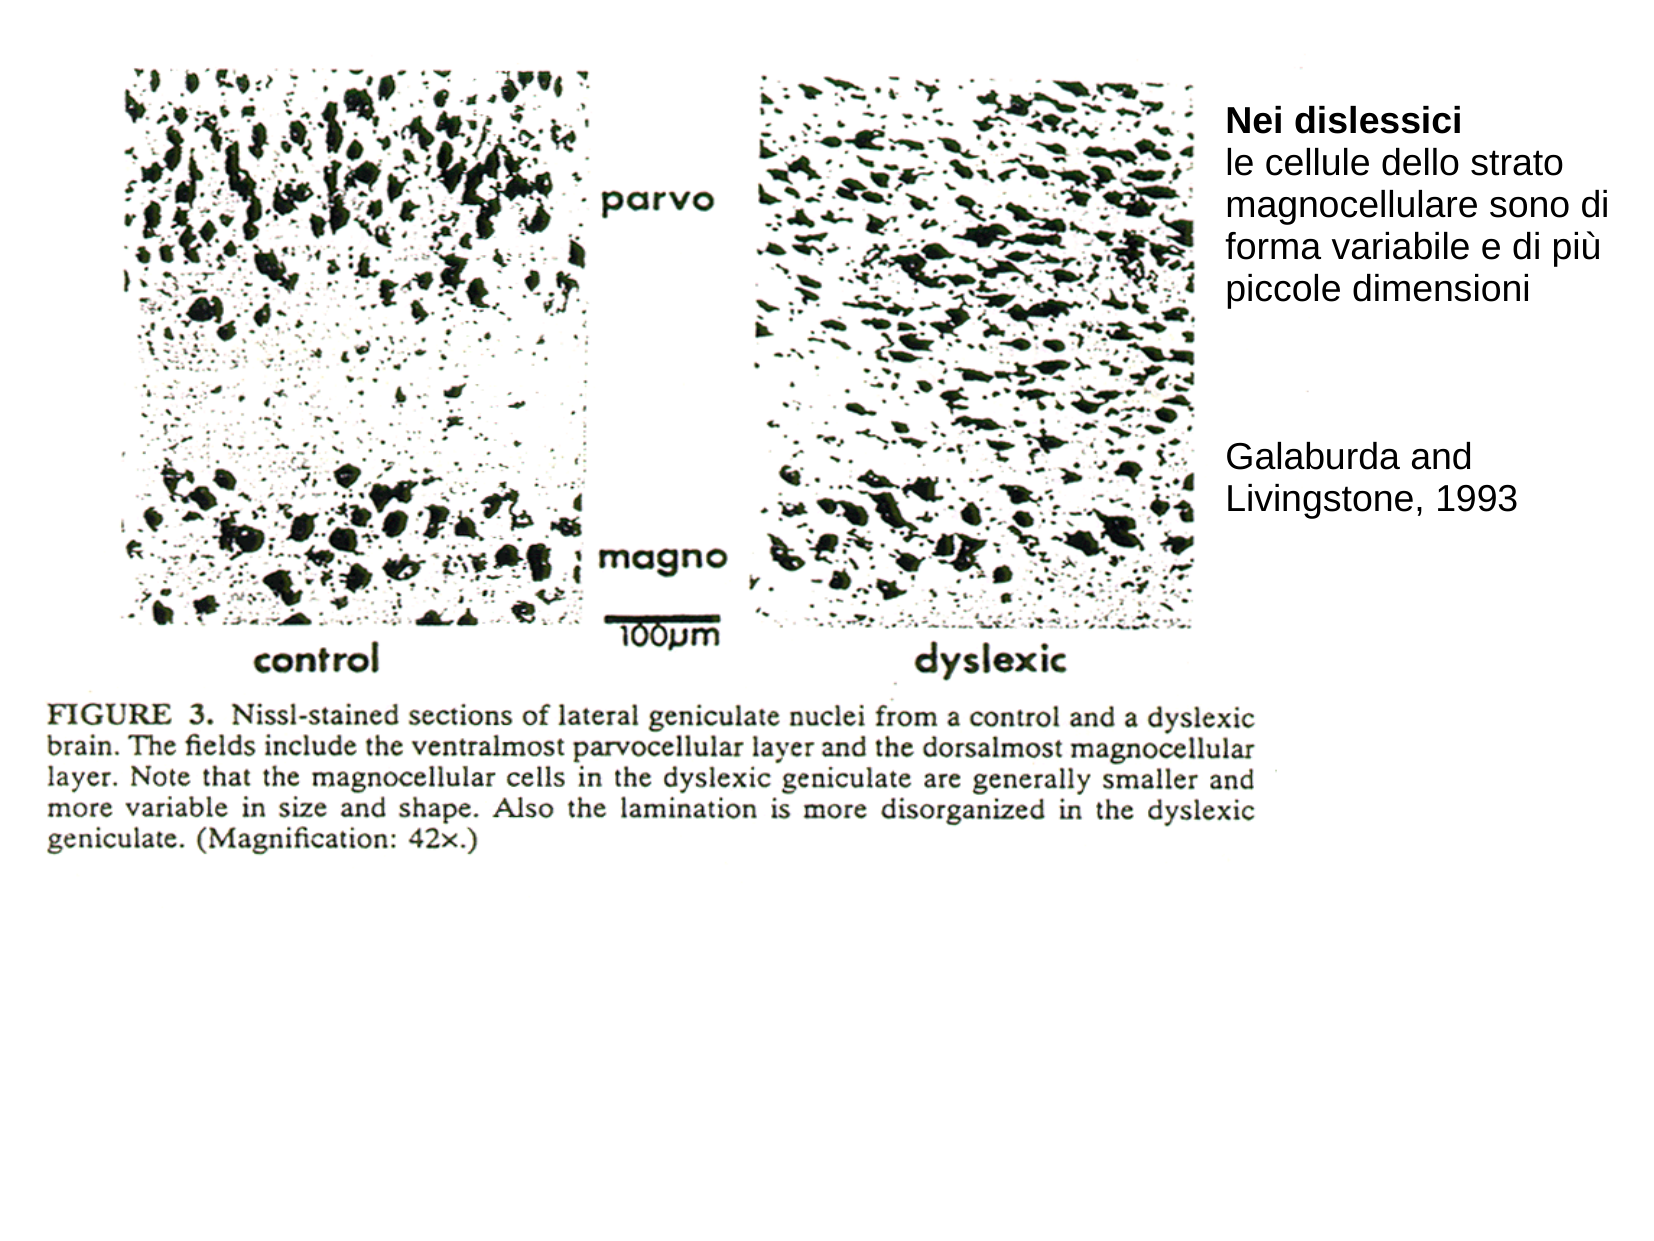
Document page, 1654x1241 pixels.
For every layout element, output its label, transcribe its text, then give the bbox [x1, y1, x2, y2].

picture [29, 25, 1329, 916]
text_box Nei dislessici le cellule dello strato magnocellulare sono di forma variabile e di più piccole dimensioni Galaburda and Livingstone, 1993 [1210, 50, 1633, 621]
